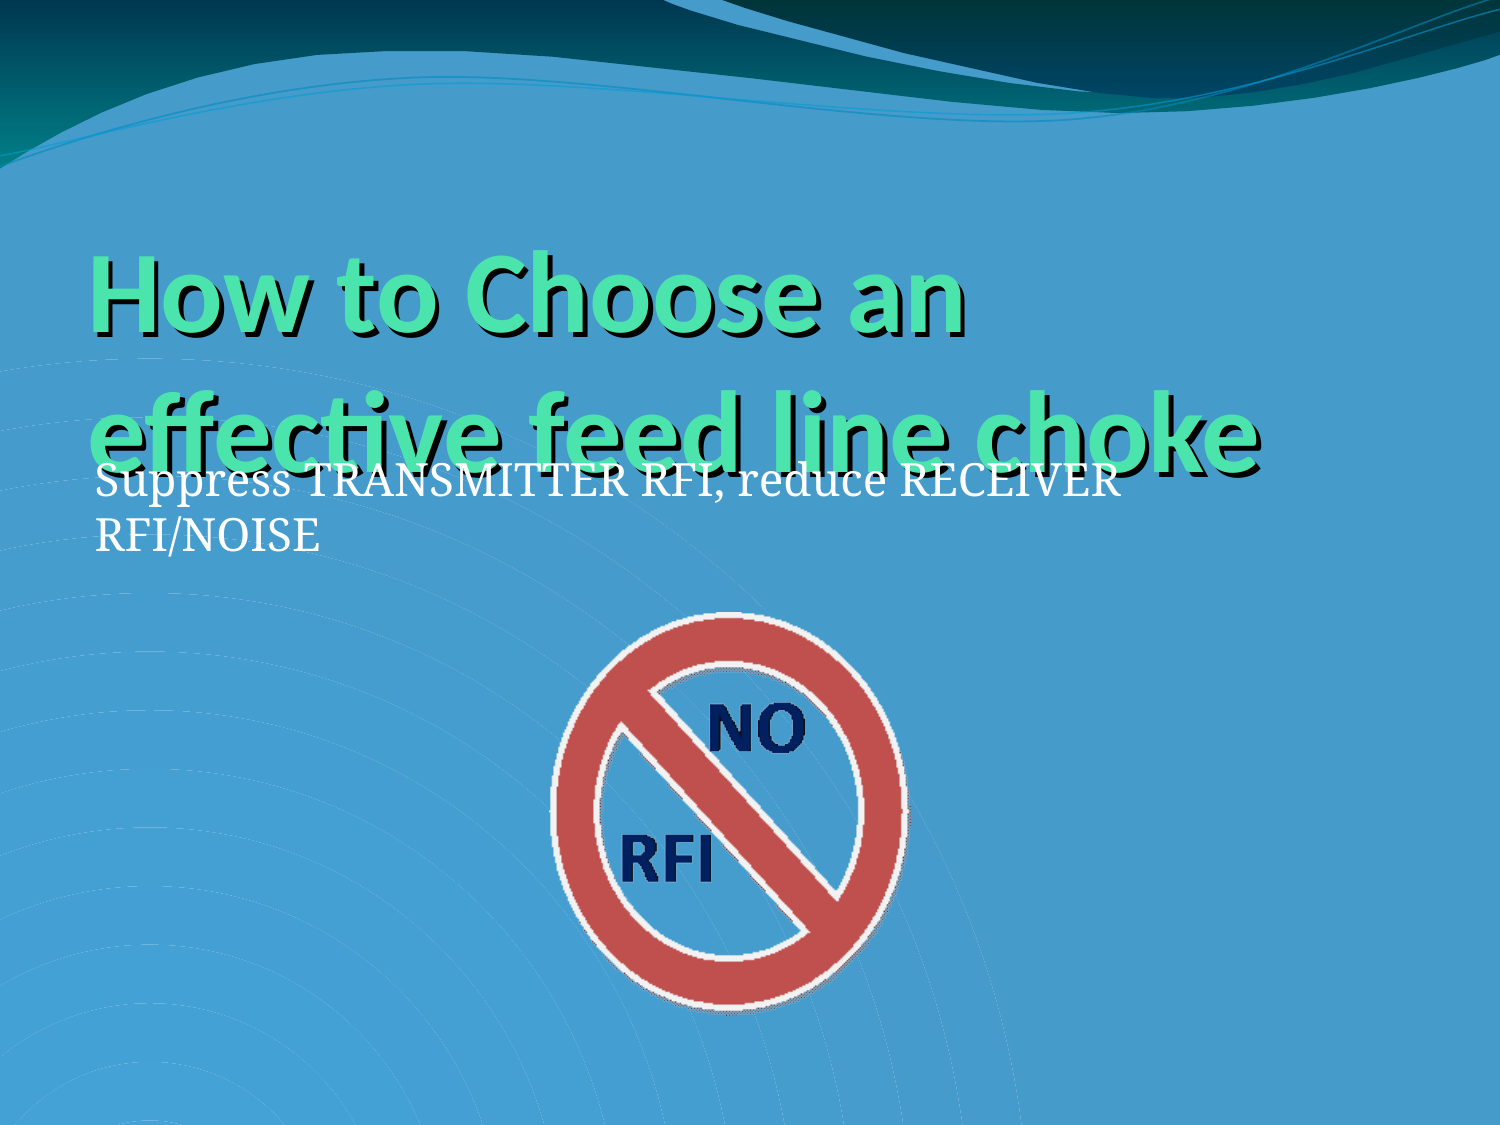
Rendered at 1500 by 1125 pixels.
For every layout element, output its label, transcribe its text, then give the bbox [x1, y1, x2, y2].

title How to Choose an effective feed line choke [86, 216, 1362, 440]
picture [65, 138, 80, 143]
list Suppress TRANSMITTER RFI, reduce RECEIVER RFI/NOISE [86, 443, 1362, 692]
picture [113, 125, 133, 131]
picture [549, 612, 911, 1016]
picture [635, 90, 669, 94]
